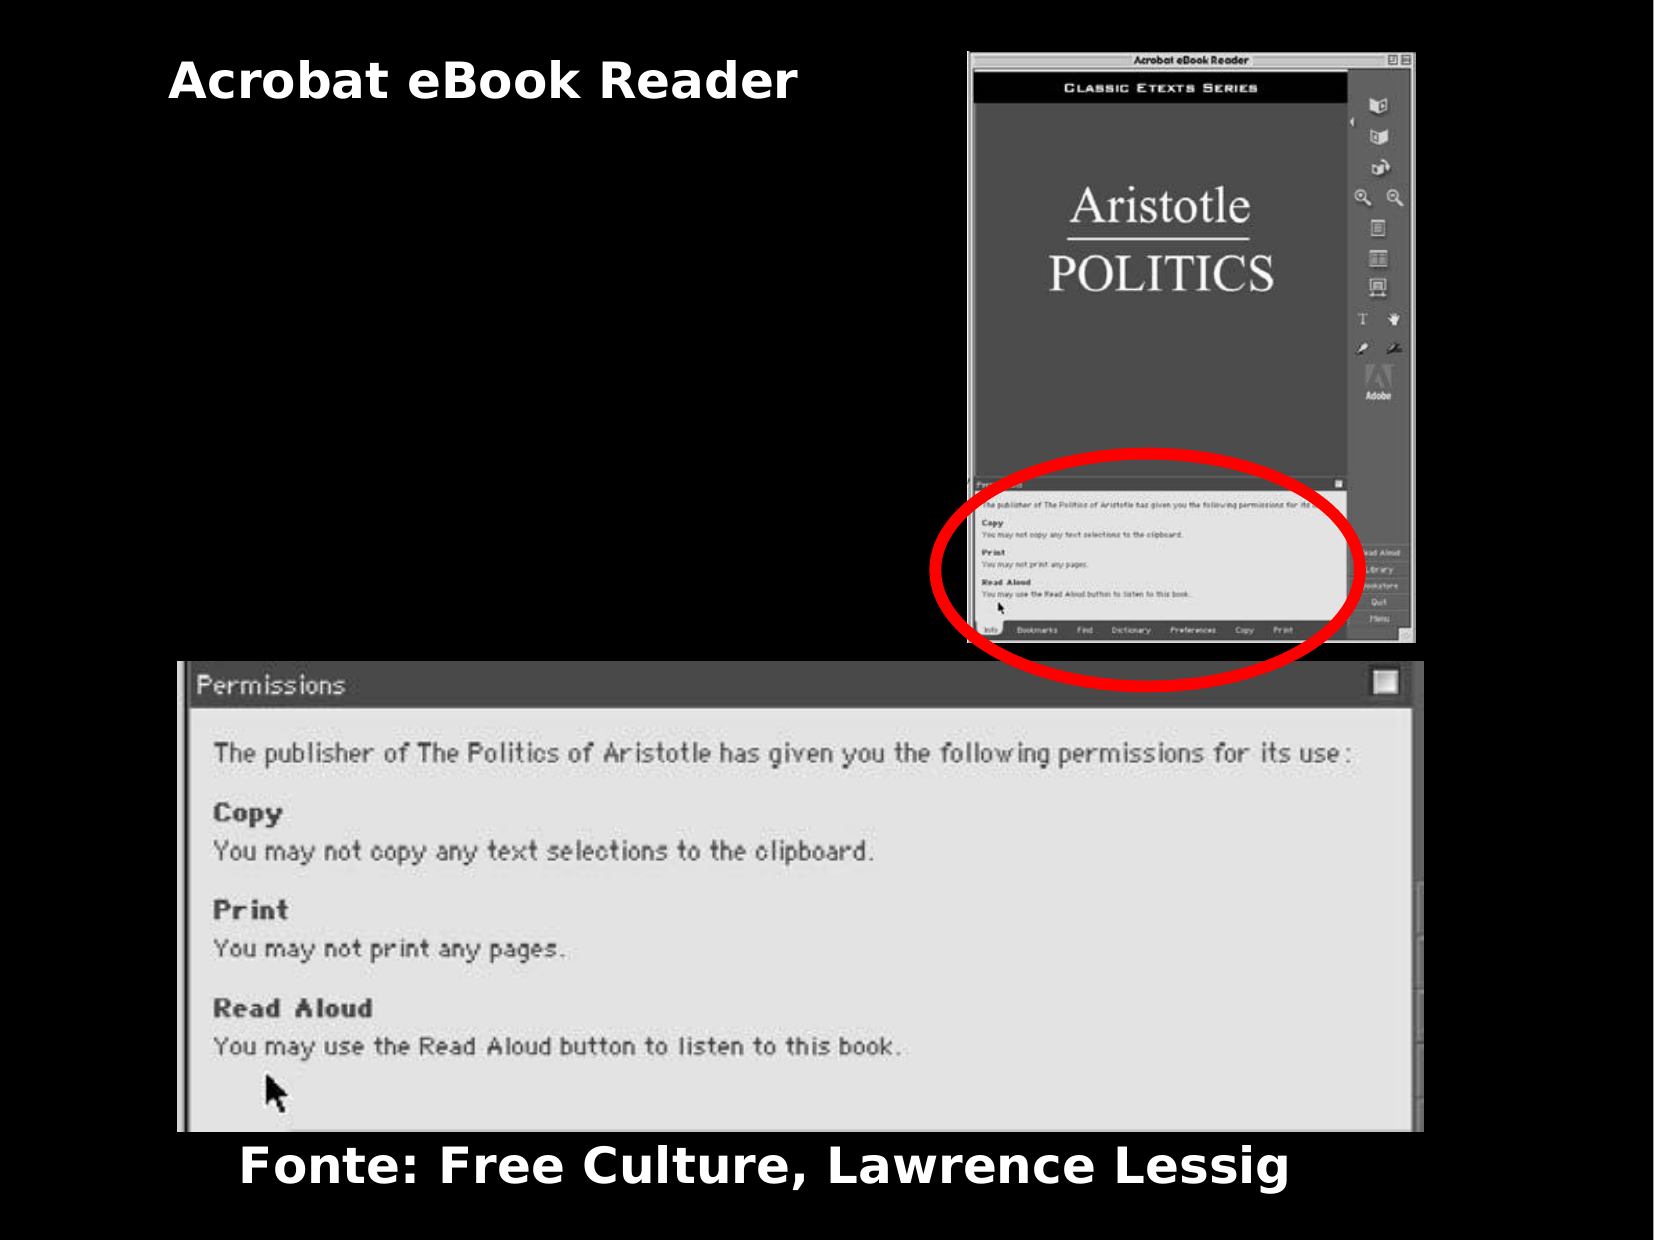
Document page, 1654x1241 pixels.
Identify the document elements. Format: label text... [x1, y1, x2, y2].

picture [967, 460, 1353, 643]
text_box Fonte: Free Culture, Lawrence Lessig [238, 1136, 1296, 1197]
picture [967, 51, 1416, 643]
picture [1034, 661, 1261, 680]
text_box Acrobat eBook Reader [168, 51, 802, 112]
picture [177, 661, 1424, 1132]
